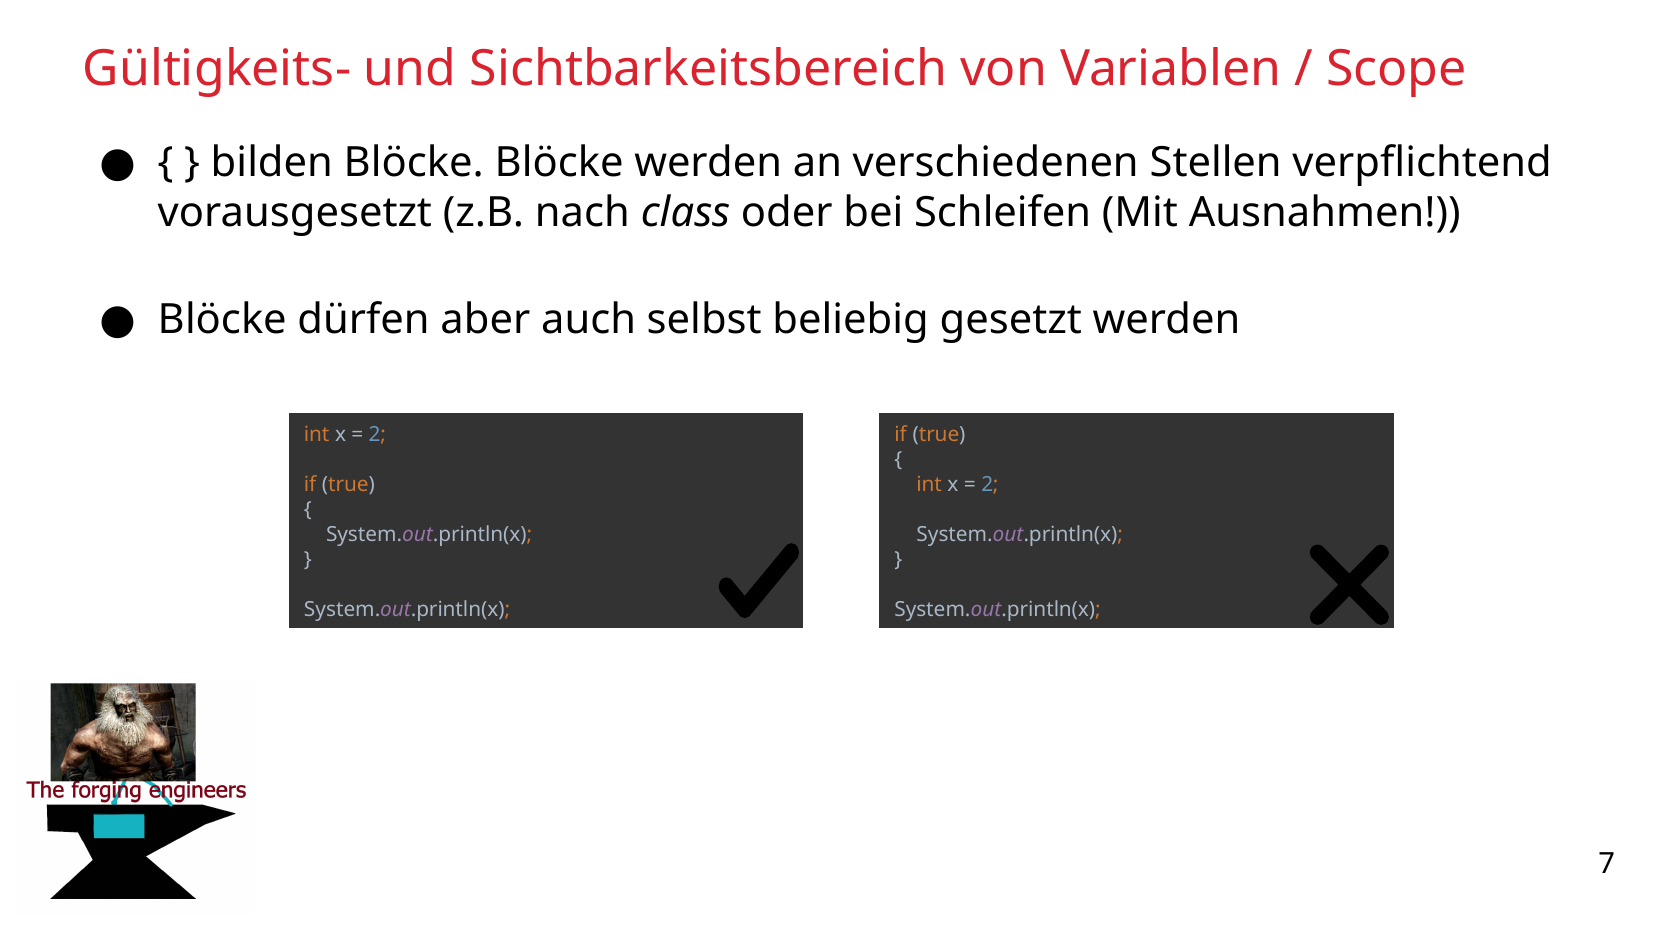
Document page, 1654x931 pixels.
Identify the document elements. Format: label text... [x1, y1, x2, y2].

text_box if (true) { int x = 2; System.out.println(x); } System.out.println(x); [879, 413, 1394, 628]
subtitle { } bilden Blöcke. Blöcke werden an verschiedenen Stellen verpflichtend vorausgesetzt (z.B. nach class oder bei Schleifen (Mit Ausnahmen!)) Blöcke dürfen aber auch selbst beliebig gesetzt werden [82, 134, 1560, 343]
picture [714, 539, 804, 629]
picture [17, 679, 254, 916]
title Gültigkeits- und Sichtbarkeitsbereich von Variablen / Scope [82, 37, 1571, 95]
text_box int x = 2; if (true) { System.out.println(x); } System.out.println(x); [289, 413, 803, 628]
picture [1305, 539, 1394, 629]
